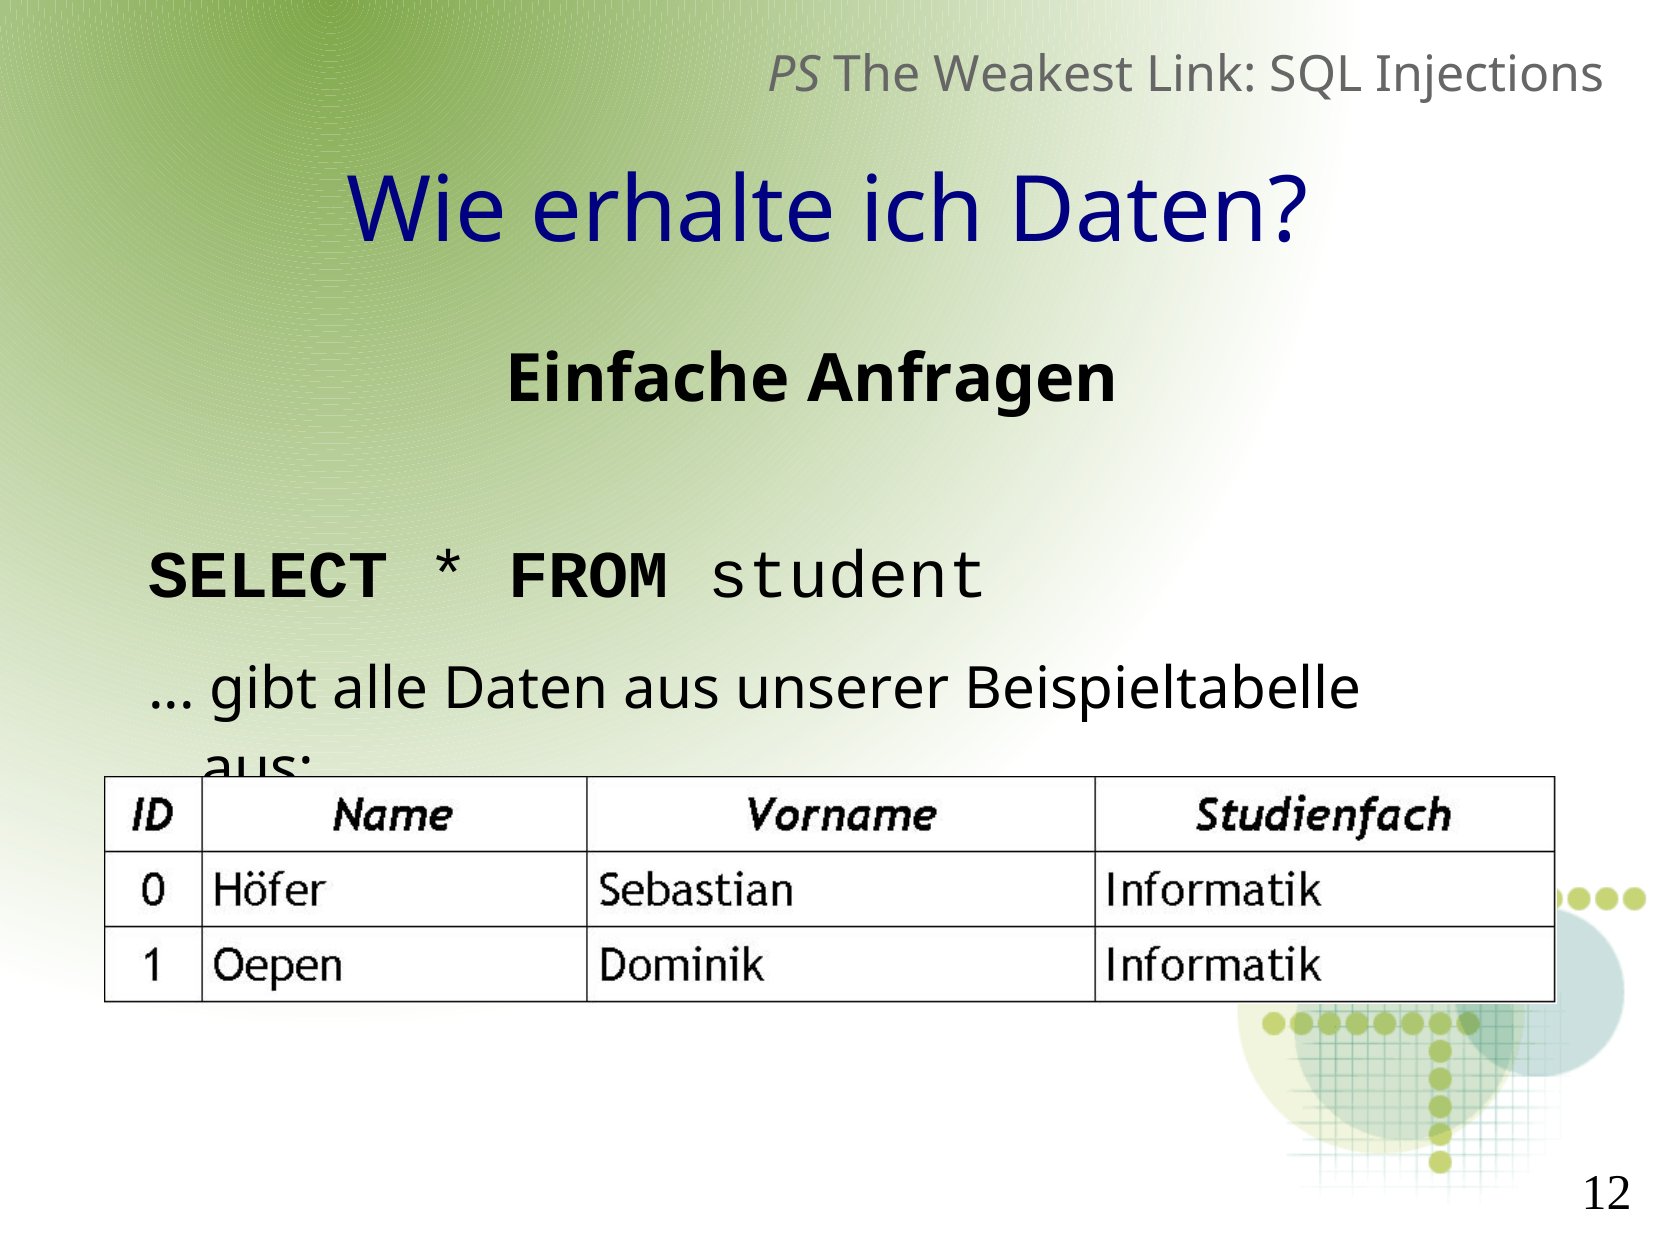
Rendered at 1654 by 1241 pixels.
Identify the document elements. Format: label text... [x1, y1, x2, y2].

list Einfache Anfragen SELECT * FROM student ... gibt alle Daten aus unserer Beispieltabelle aus: [130, 330, 1477, 694]
picture [104, 776, 1654, 1211]
title Wie erhalte ich Daten? [121, 102, 1534, 311]
